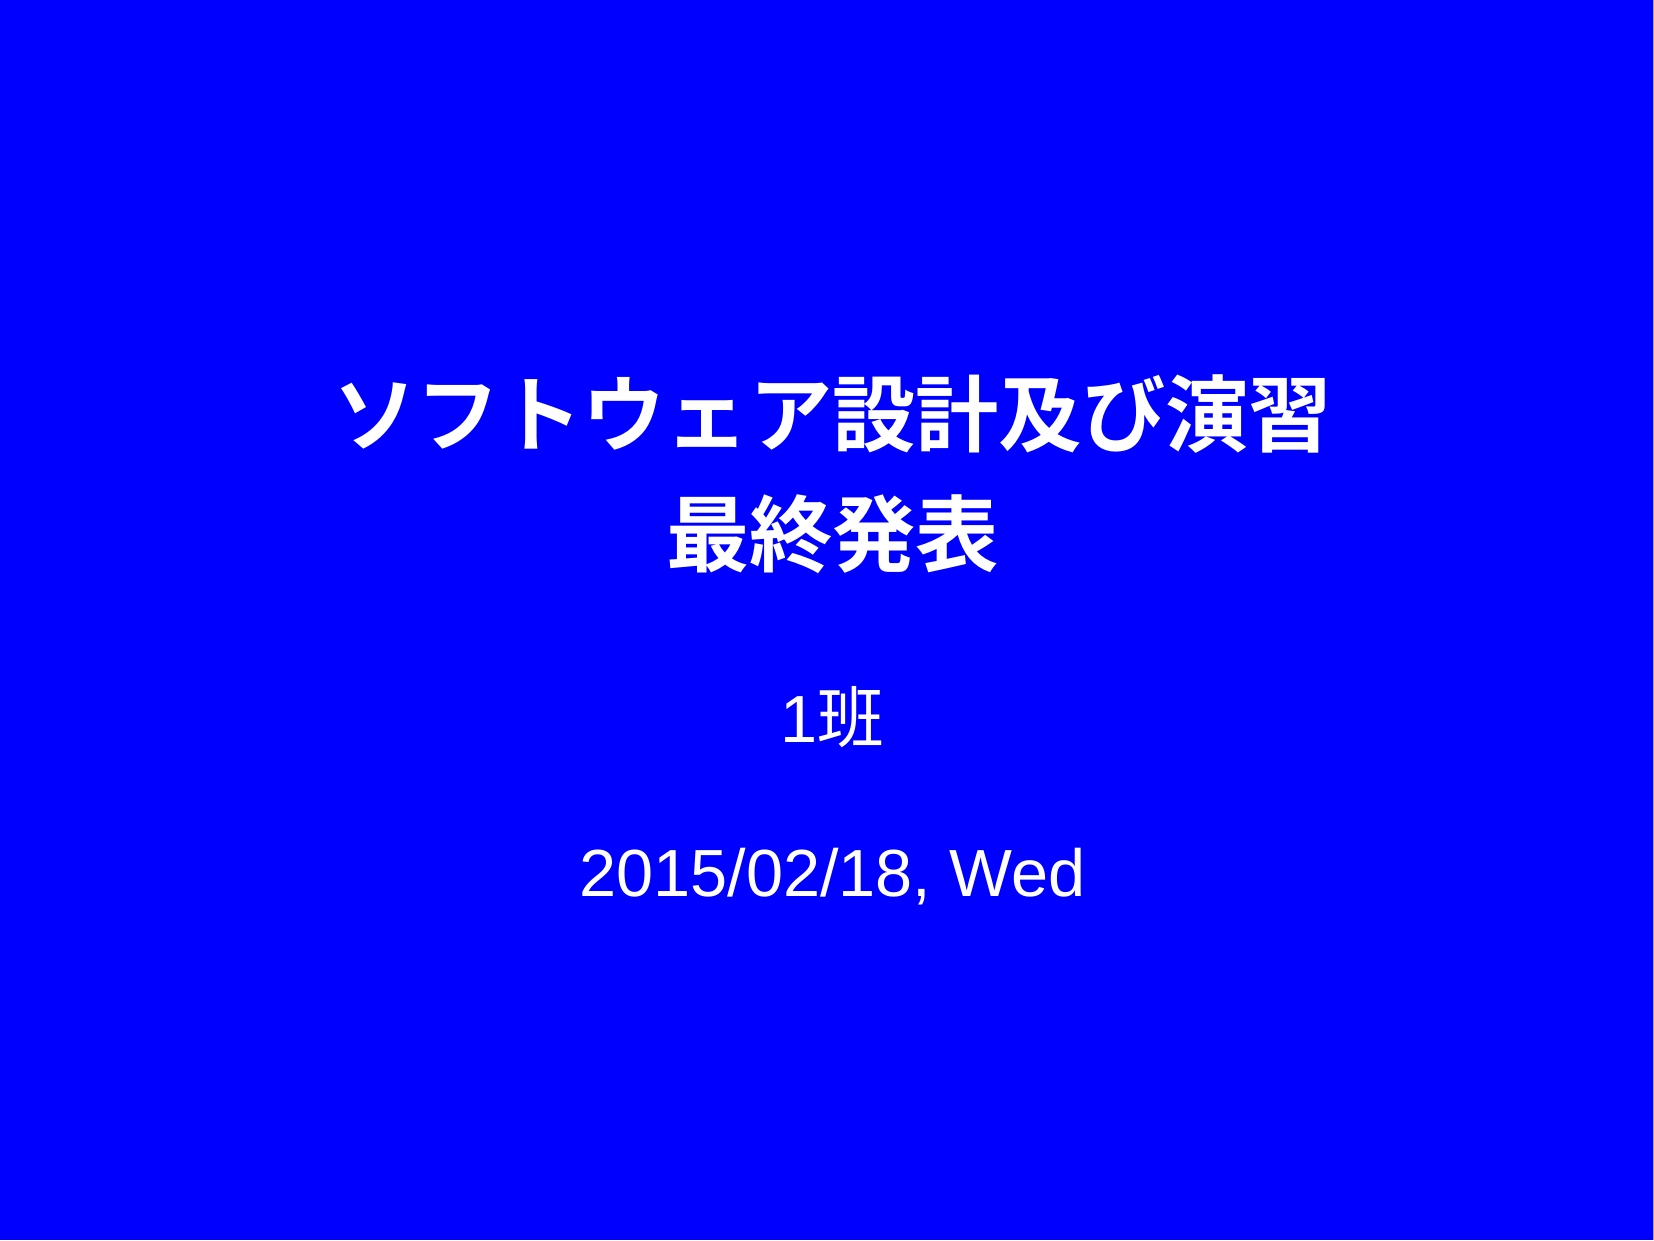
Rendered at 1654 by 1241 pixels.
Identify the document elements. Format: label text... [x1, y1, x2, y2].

subtitle ソフトウェア設計及び演習 最終発表 1班 2015/02/18, Wed [88, 149, 1577, 1110]
